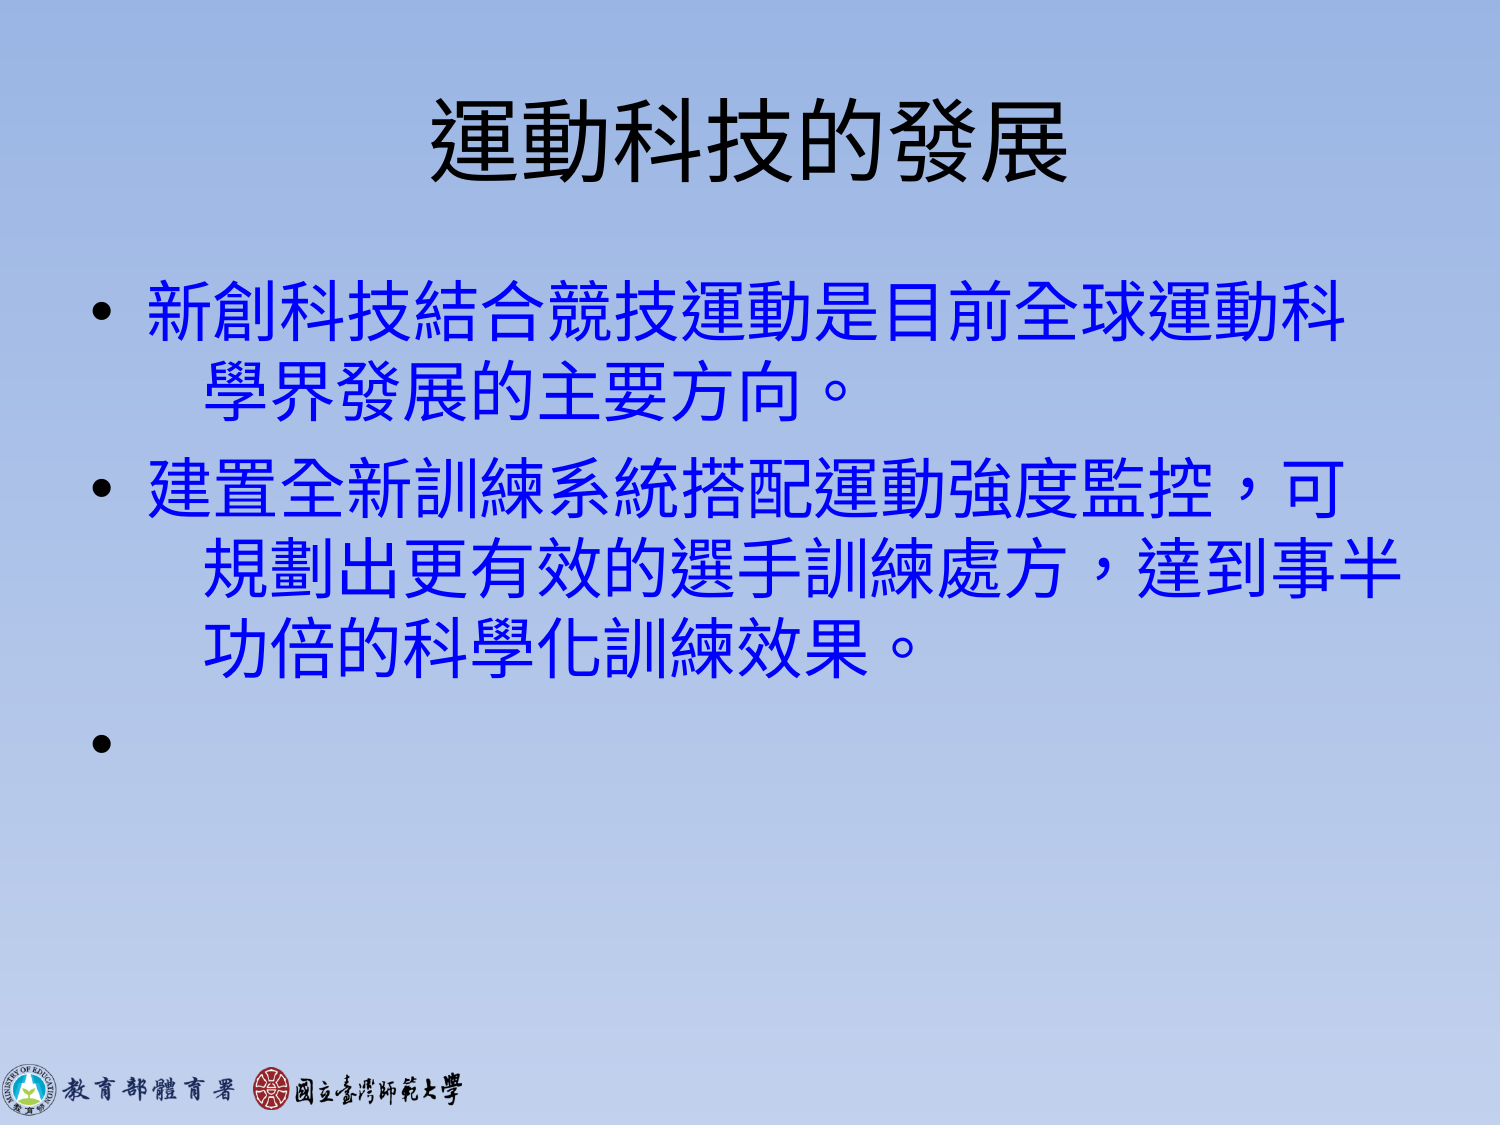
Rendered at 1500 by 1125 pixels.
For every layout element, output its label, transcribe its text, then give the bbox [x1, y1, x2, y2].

title 運動科技的發展 [75, 45, 1426, 233]
list 新創科技結合競技運動是目前全球運動科學界發展的主要方向。 建置全新訓練系統搭配運動強度監控，可規劃出更有效的選手訓練處方，達到事半功倍的科學化訓練效果。 [75, 262, 1426, 1005]
